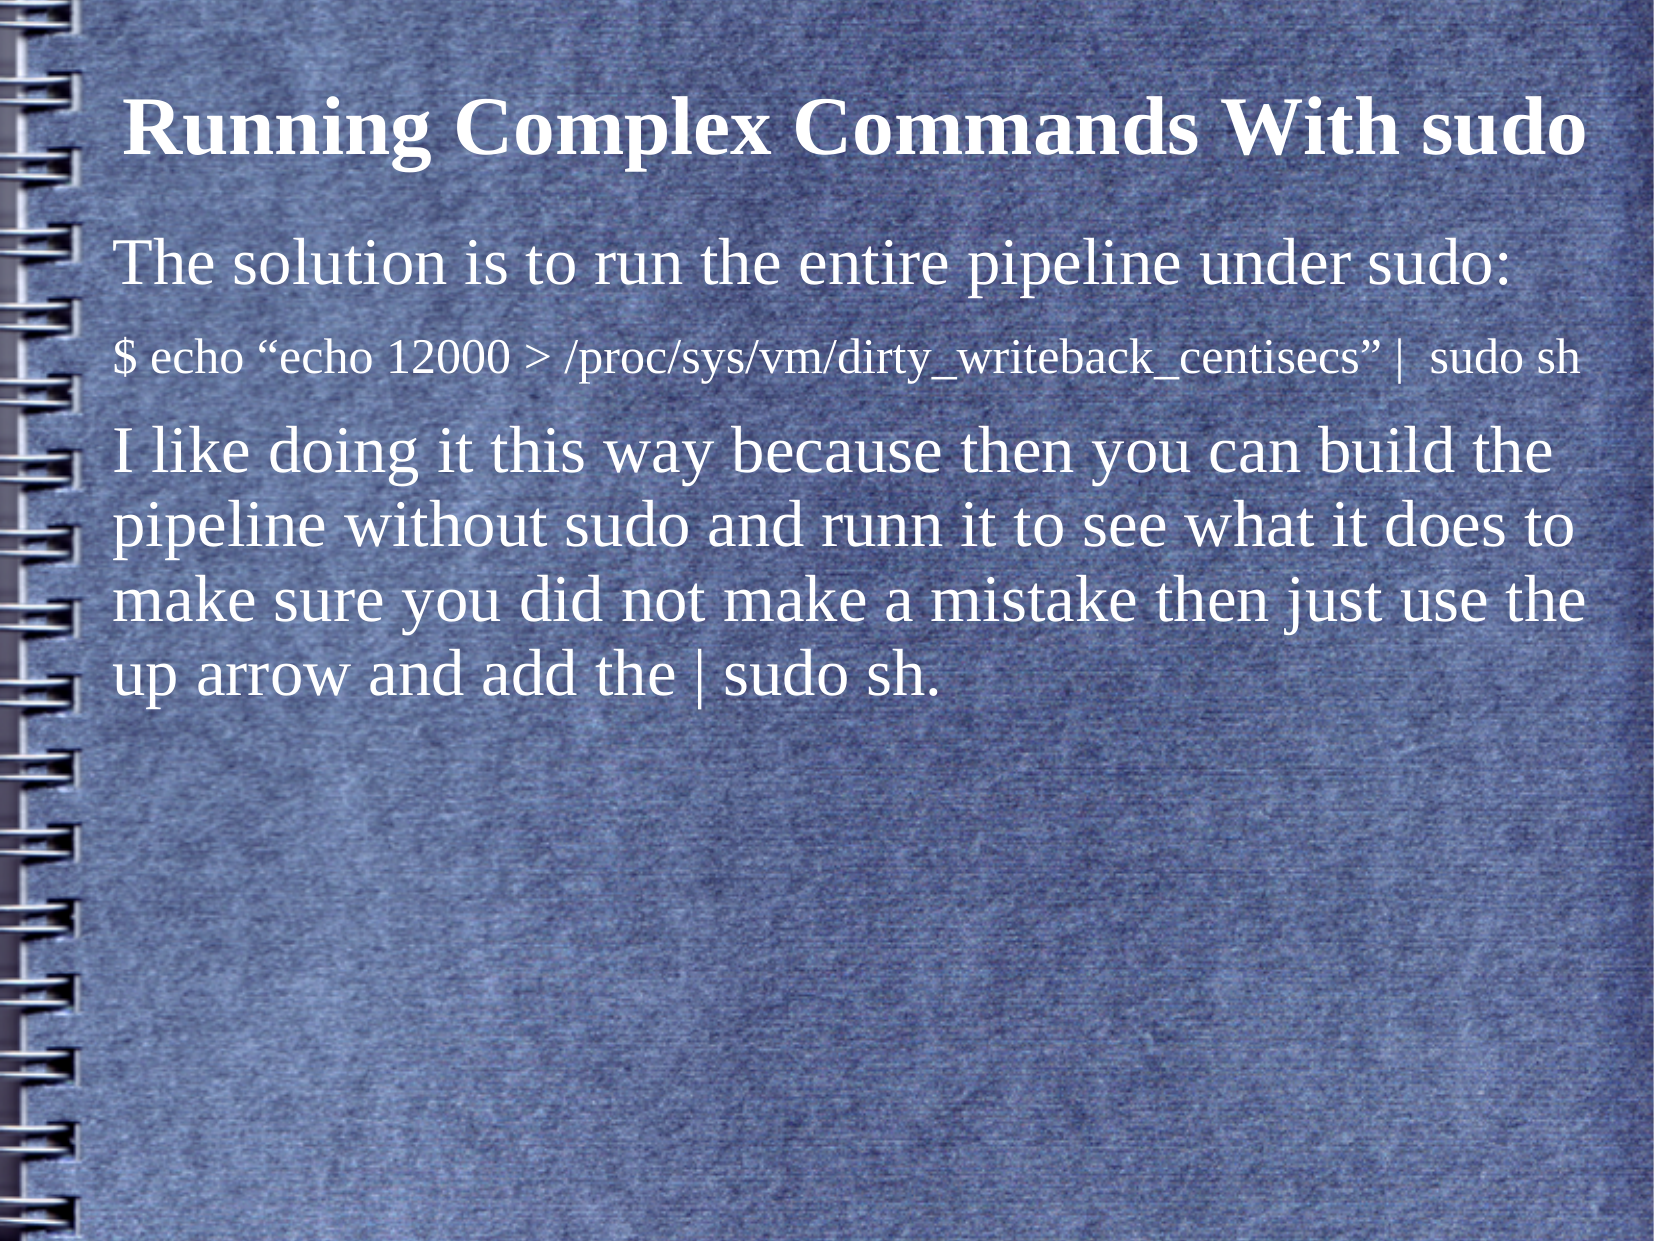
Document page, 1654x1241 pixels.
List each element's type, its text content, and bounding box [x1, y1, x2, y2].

title Running Complex Commands With sudo [111, 29, 1601, 223]
picture [0, 0, 1654, 1241]
list The solution is to run the entire pipeline under sudo: $ echo “echo 12000 > /proc/sys/vm/dirty_writeback_centisecs” | sudo sh I like doing it this way because then you can build the pipeline without sudo and runn it to see what it does to make sure you did not make a mistake then just use the up arrow and add the | sudo sh. [112, 225, 1601, 1241]
